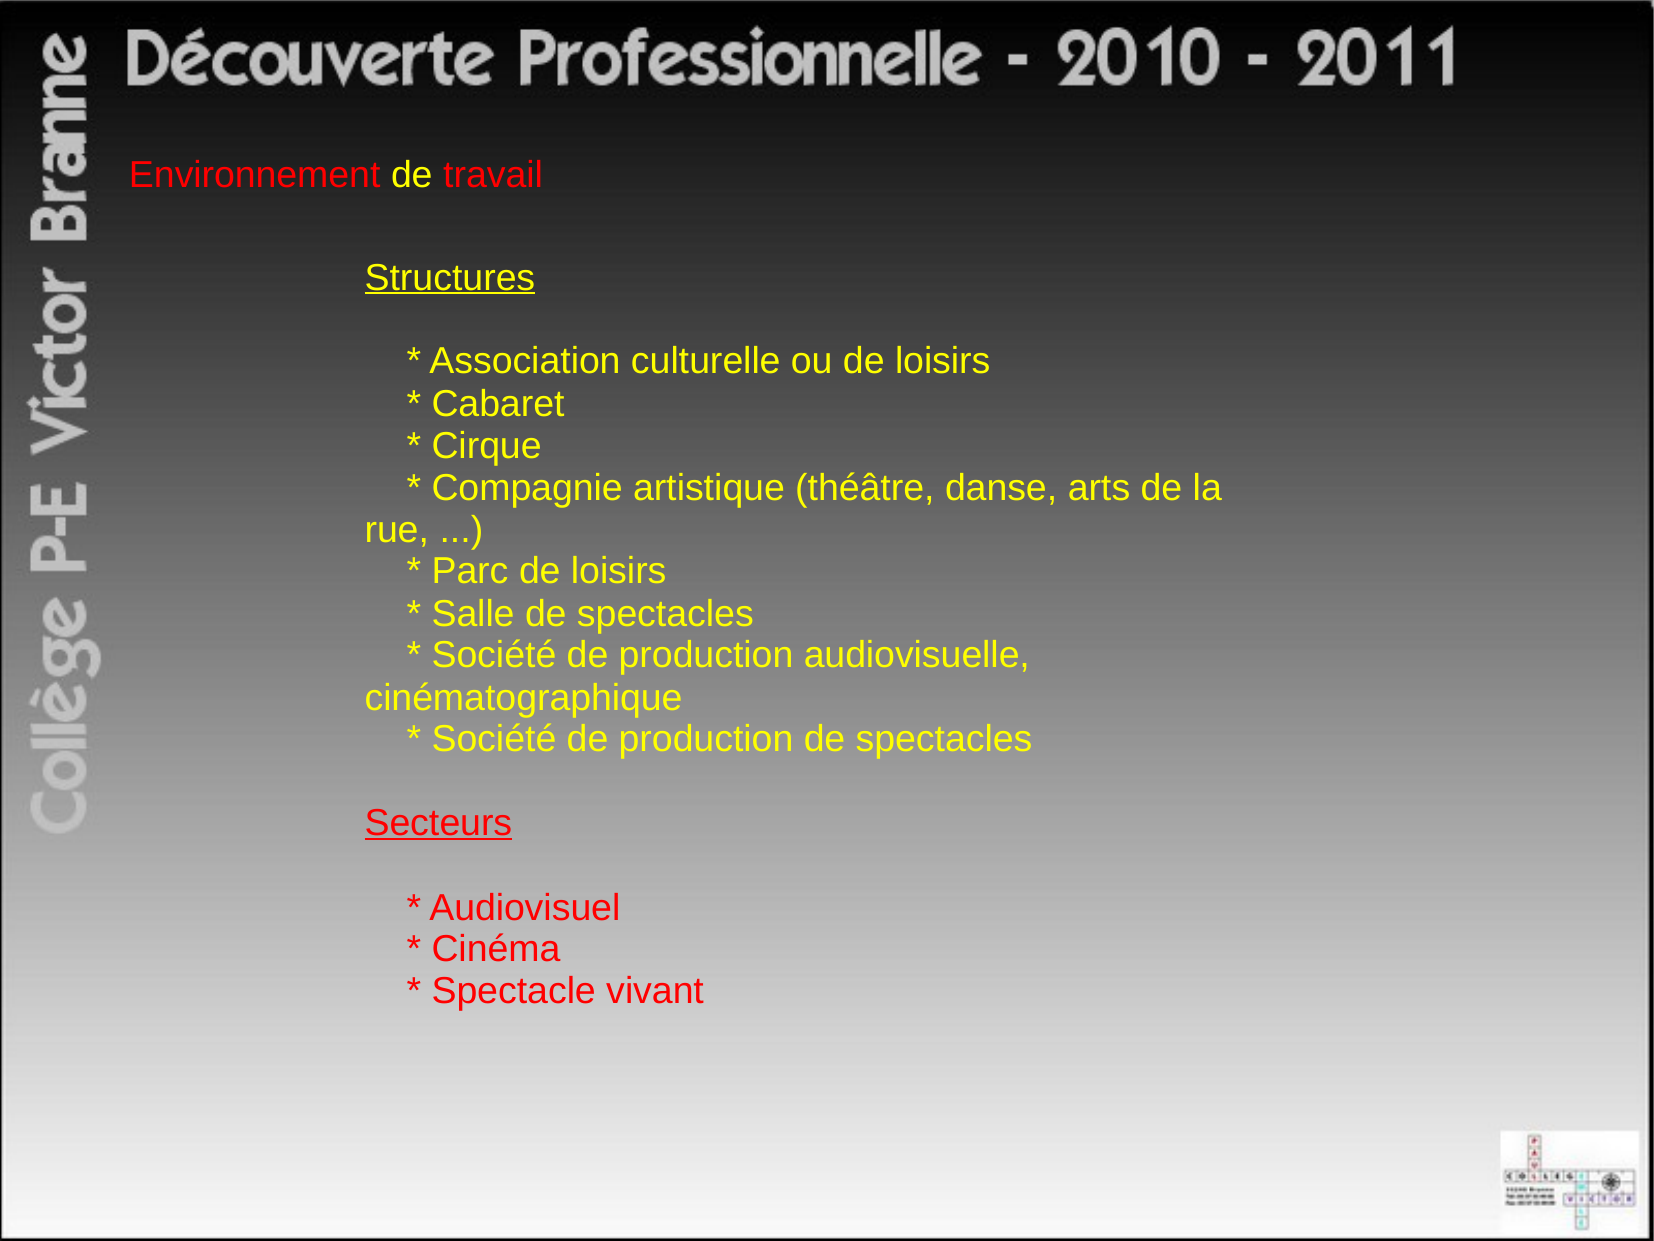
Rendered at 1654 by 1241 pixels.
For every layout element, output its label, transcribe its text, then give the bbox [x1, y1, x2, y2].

text_box Environnement de travail [114, 145, 558, 203]
picture [0, 0, 1654, 1241]
text_box Structures * Association culturelle ou de loisirs * Cabaret * Cirque * Compagnie artistique (théâtre, danse, arts de la rue, ...) * Parc de loisirs * Salle de spectacles * Société de production audiovisuelle, cinématographique * Société de production de spectacles Secteurs * Audiovisuel * Cinéma * Spectacle vivant [349, 206, 1270, 1152]
